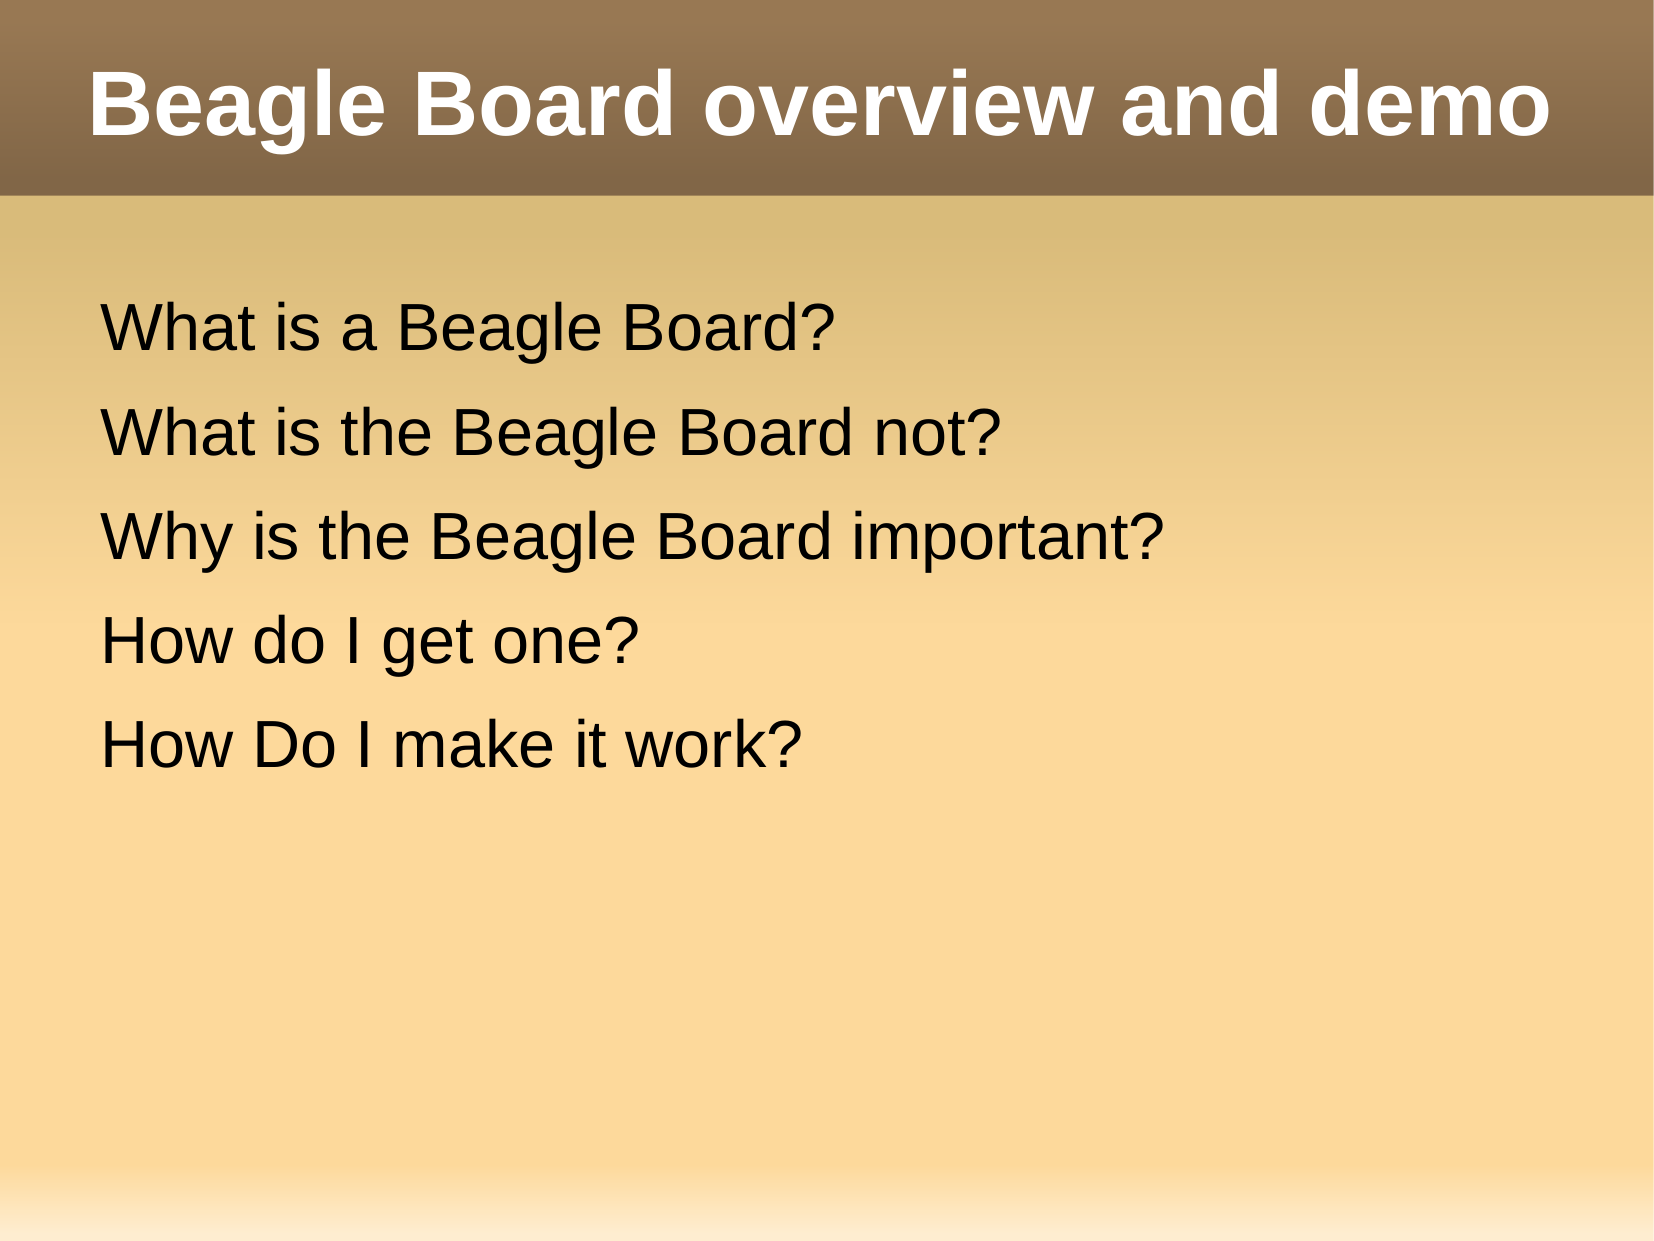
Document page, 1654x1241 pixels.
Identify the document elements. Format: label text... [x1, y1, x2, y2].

list What is a Beagle Board? What is the Beagle Board not? Why is the Beagle Board important? How do I get one? How Do I make it work? [82, 290, 1571, 826]
picture [0, 0, 1654, 1241]
title Beagle Board overview and demo [76, 0, 1565, 208]
